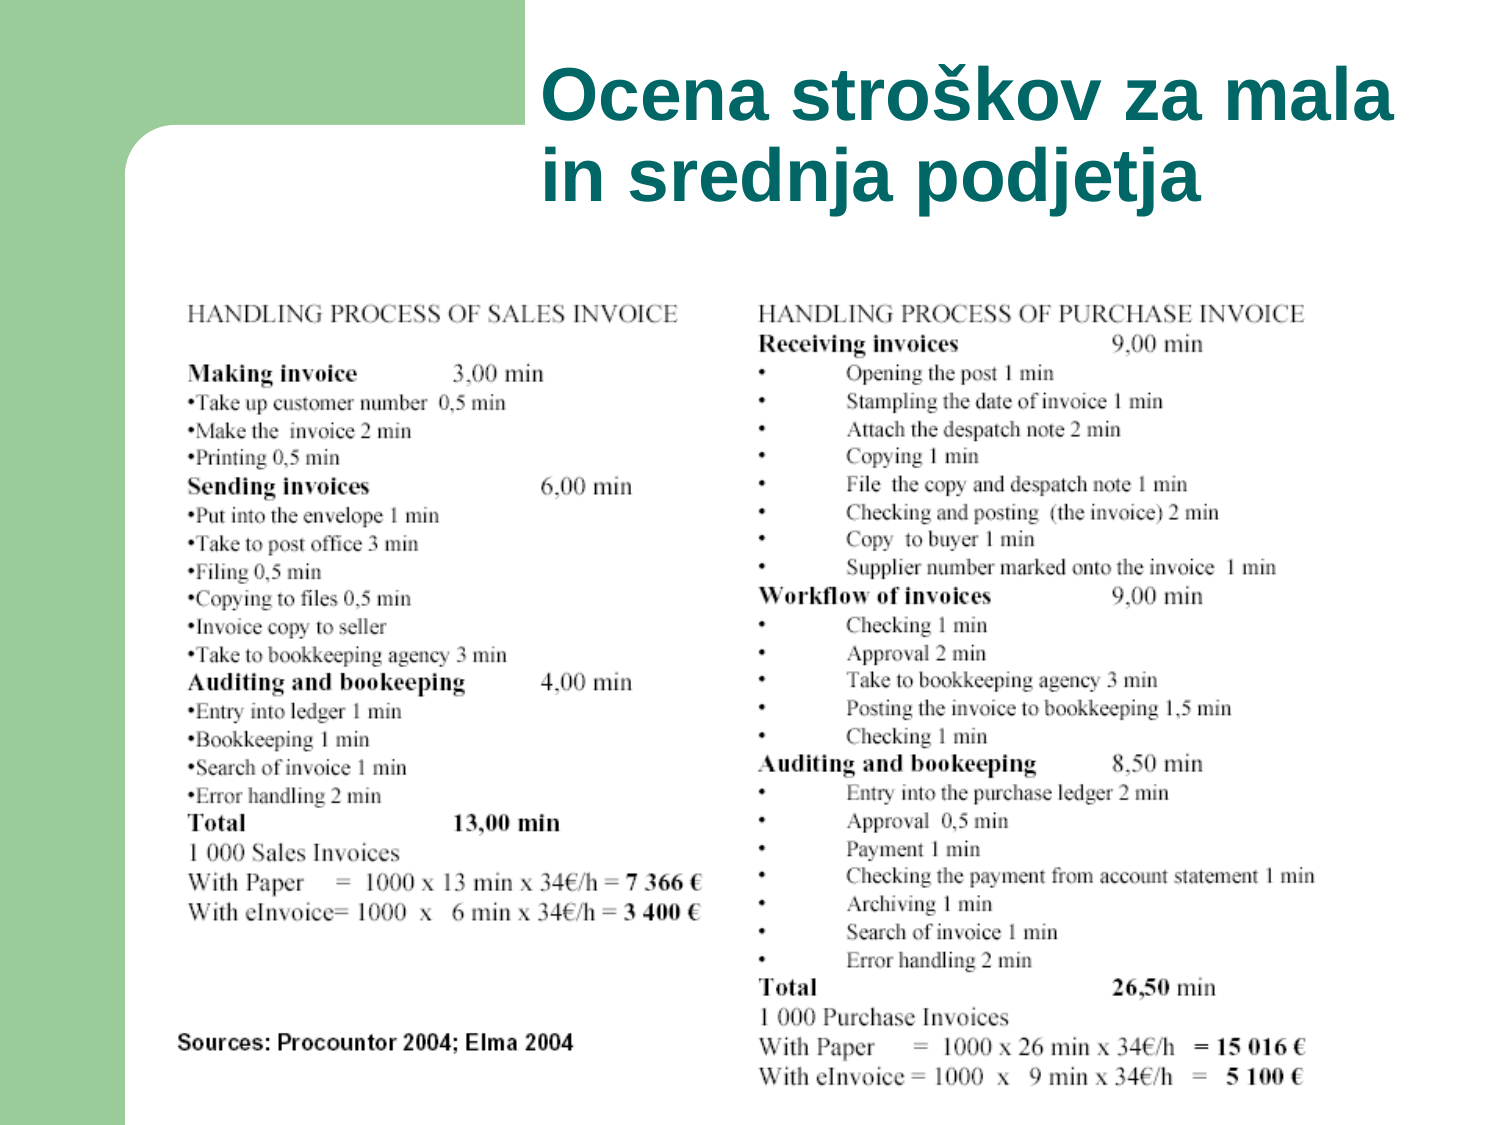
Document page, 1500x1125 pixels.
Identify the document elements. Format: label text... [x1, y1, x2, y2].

picture [174, 299, 1318, 1093]
title Ocena stroškov za mala in srednja podjetja [525, 30, 1463, 225]
